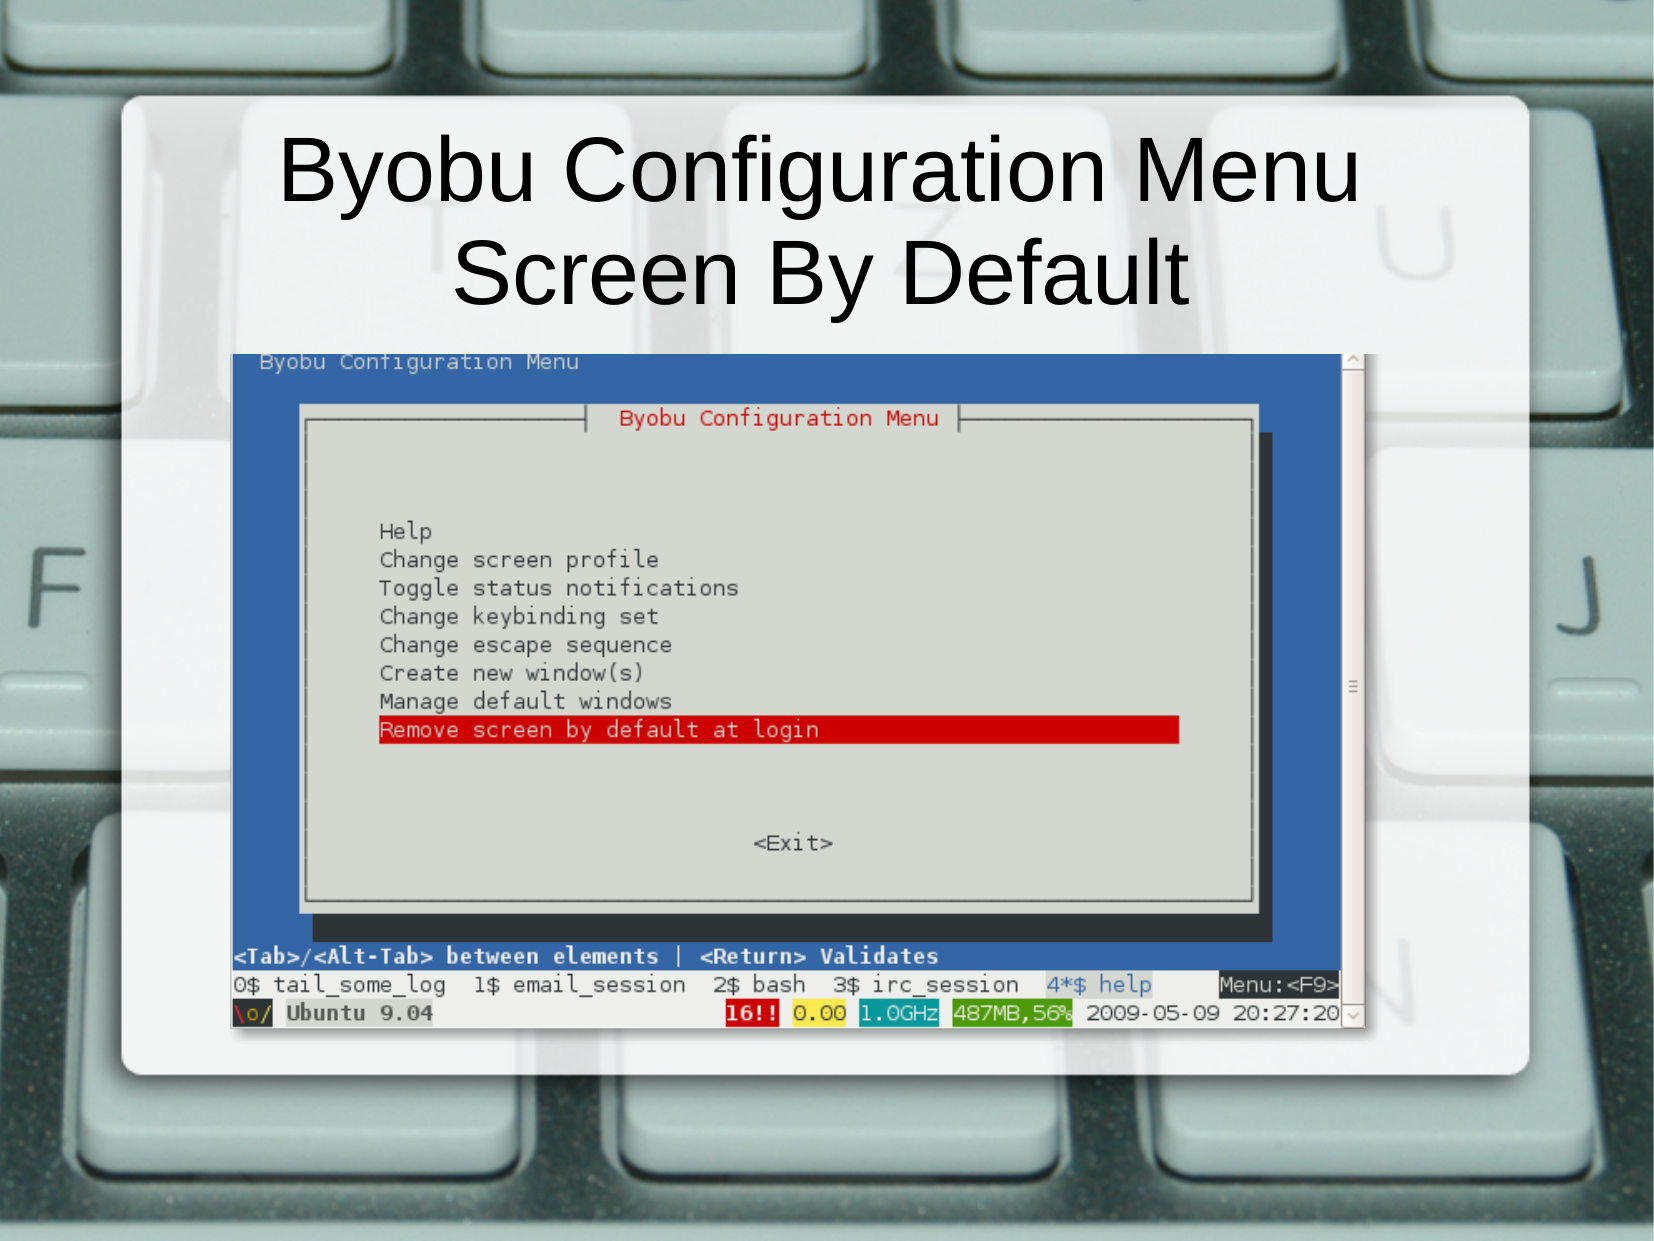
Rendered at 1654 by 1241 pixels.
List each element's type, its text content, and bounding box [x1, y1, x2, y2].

title Byobu Configuration Menu Screen By Default [135, 118, 1506, 324]
picture [0, 0, 1654, 1241]
chart [147, 354, 1506, 1173]
